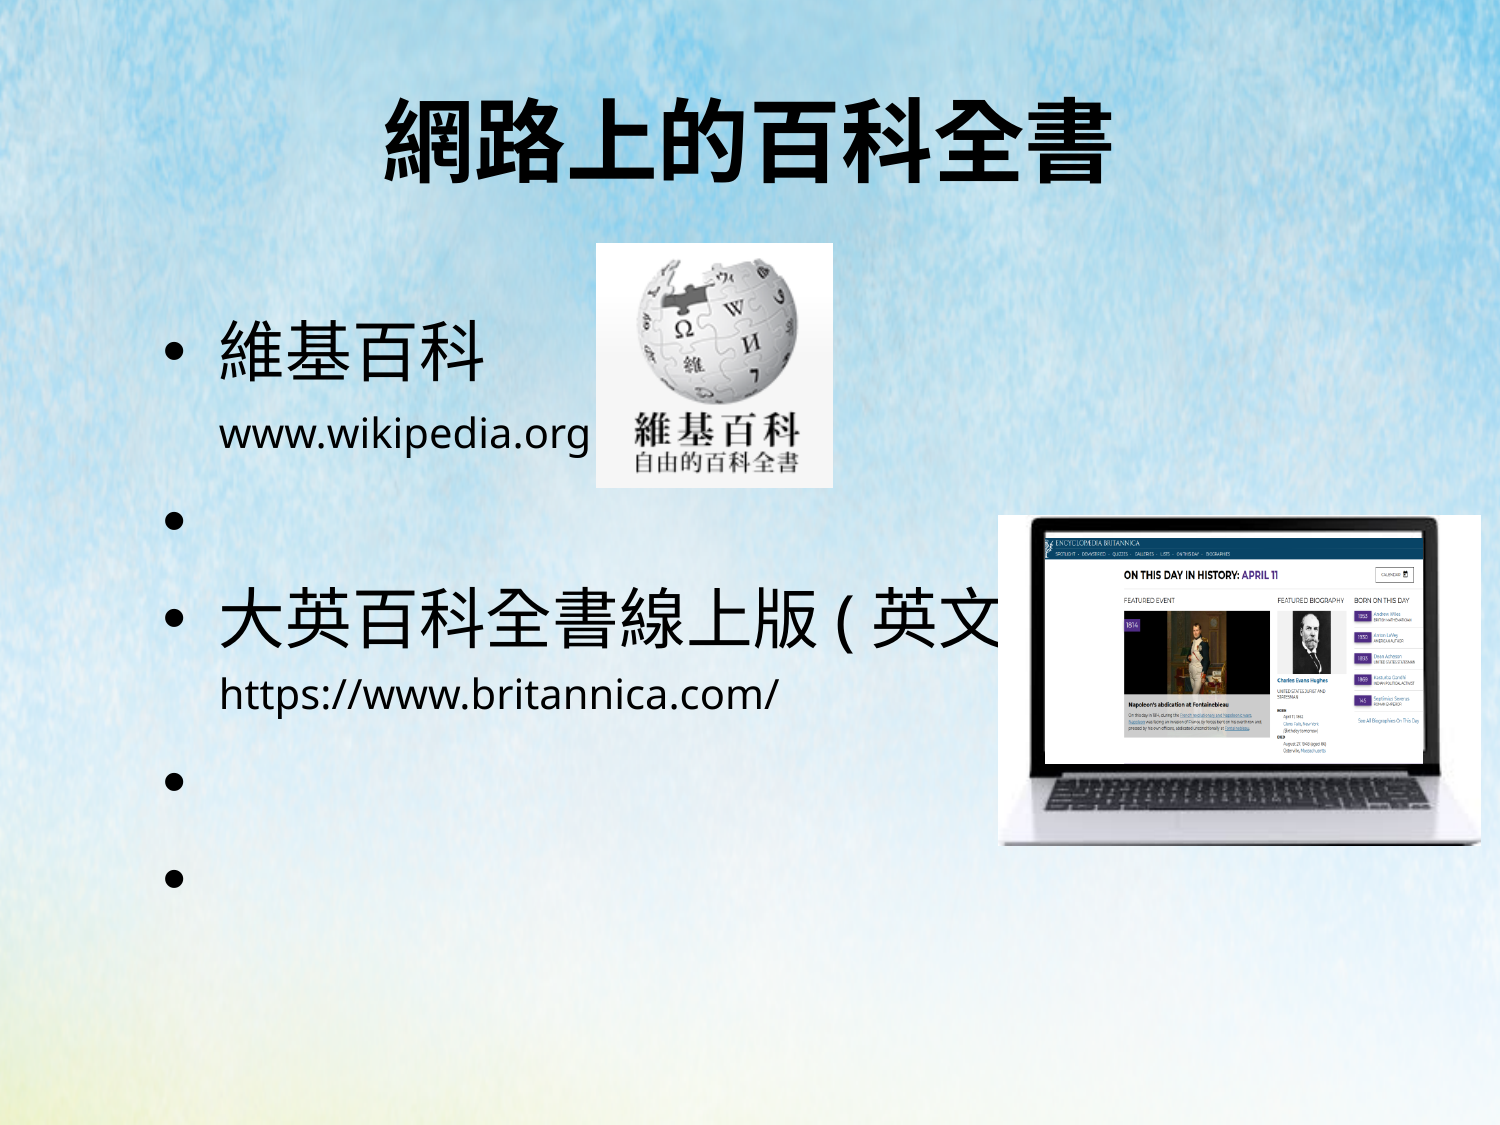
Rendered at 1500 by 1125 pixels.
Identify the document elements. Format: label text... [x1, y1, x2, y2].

title 網路上的百科全書 [75, 45, 1426, 233]
picture [596, 243, 833, 488]
picture [998, 515, 1481, 847]
list 維基百科 www.wikipedia.org 大英百科全書線上版(英文) https://www.britannica.com/ [147, 302, 1426, 1006]
